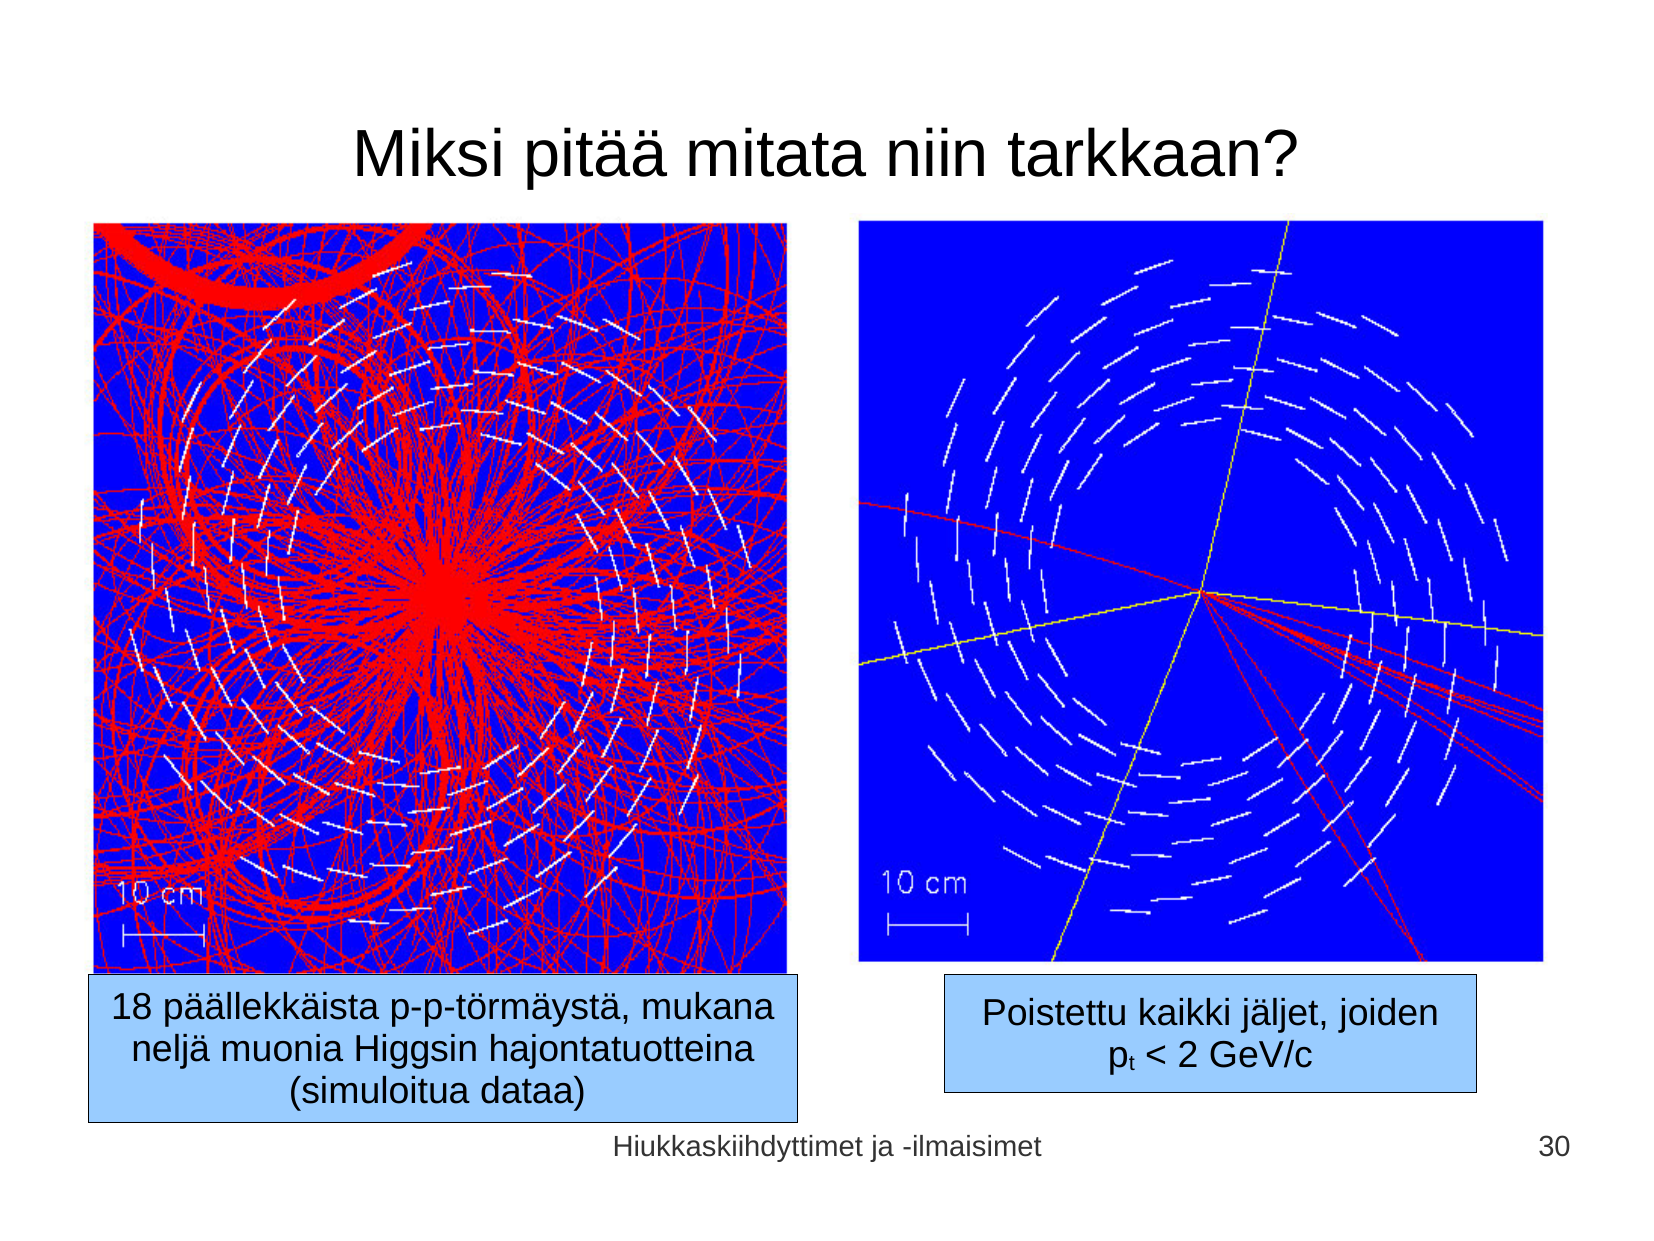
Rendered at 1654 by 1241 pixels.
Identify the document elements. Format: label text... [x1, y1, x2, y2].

text_box Poistettu kaikki jäljet, joiden pt < 2 GeV/c [944, 974, 1477, 1093]
picture [844, 213, 1565, 975]
title Miksi pitää mitata niin tarkkaan? [82, 49, 1571, 257]
picture [74, 212, 810, 992]
text_box 18 päällekkäista p-p-törmäystä, mukana neljä muonia Higgsin hajontatuotteina (simuloitua dataa) [88, 974, 798, 1123]
